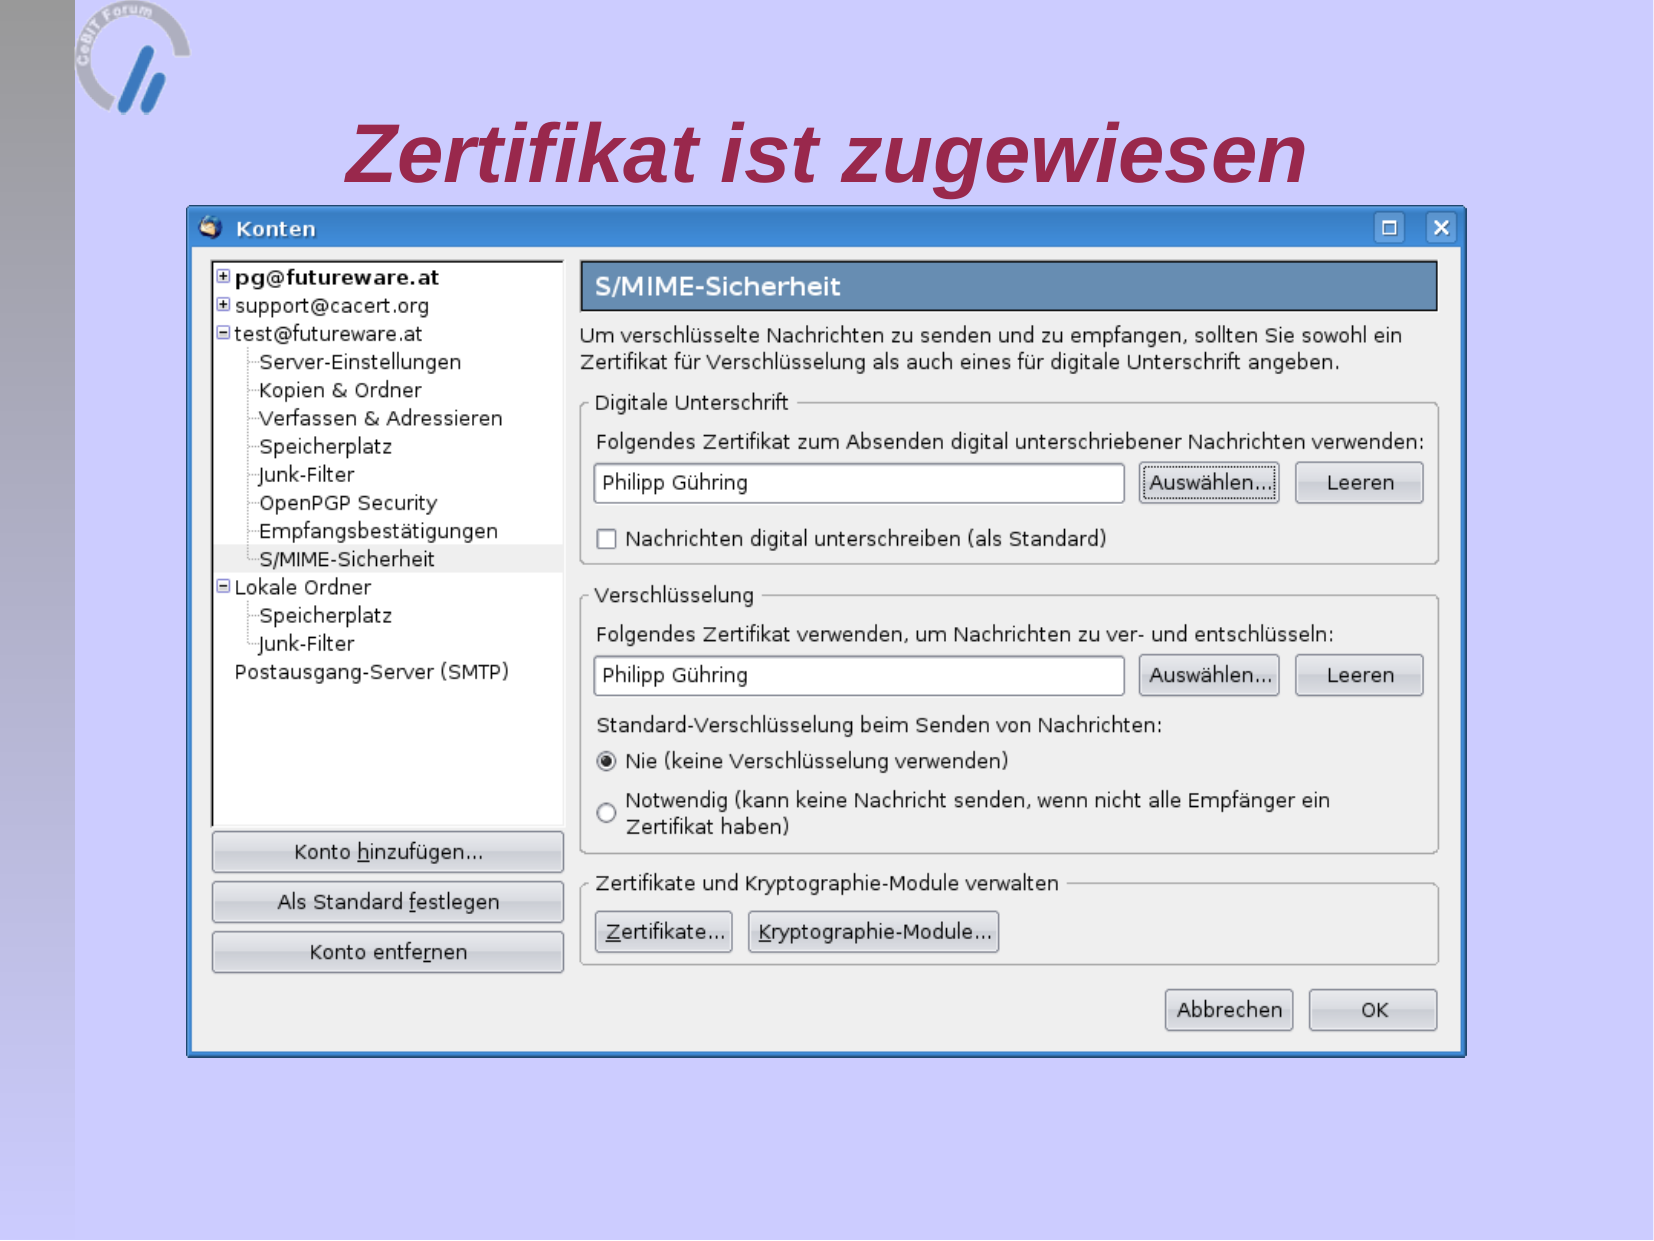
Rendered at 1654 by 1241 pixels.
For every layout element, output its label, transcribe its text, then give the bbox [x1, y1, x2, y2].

picture [186, 205, 1467, 1058]
title Zertifikat ist zugewiesen [121, 49, 1534, 257]
